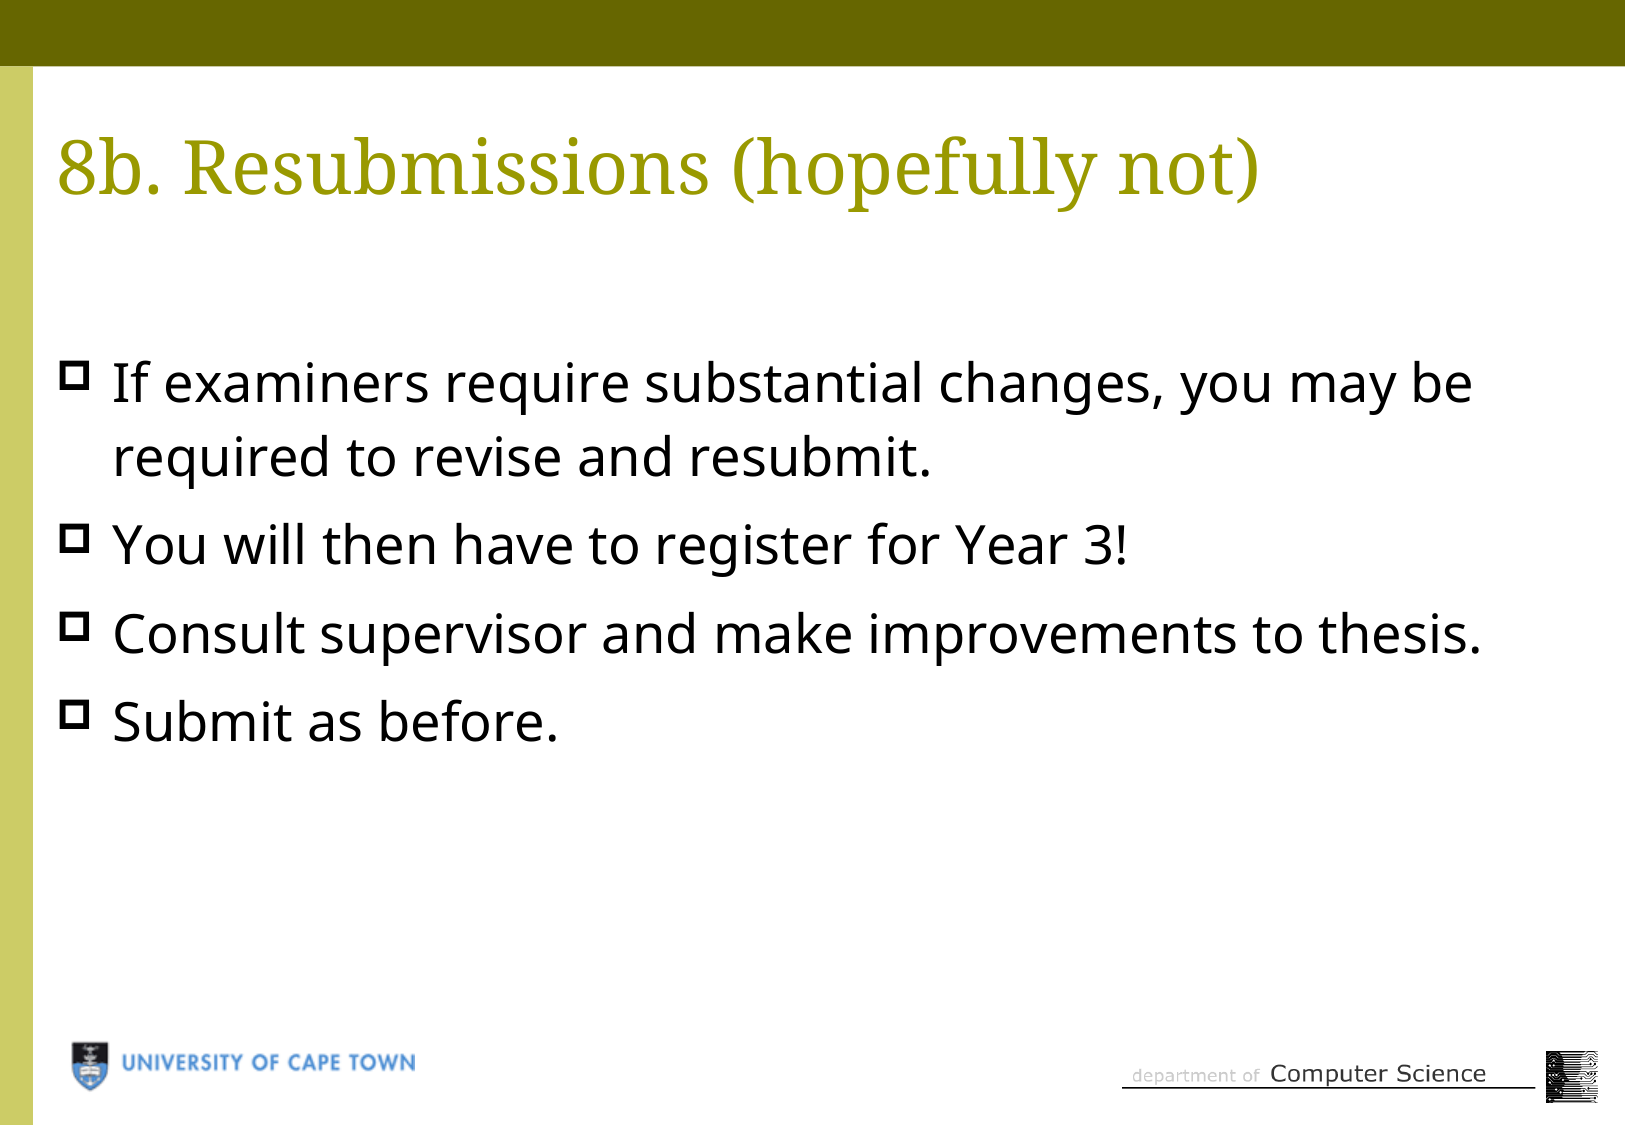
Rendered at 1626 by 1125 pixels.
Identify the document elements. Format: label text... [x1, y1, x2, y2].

list If examiners require substantial changes, you may be required to revise and resubmit. You will then have to register for Year 3! Consult supervisor and make improvements to thesis. Submit as before. [56, 255, 1544, 991]
title 8b. Resubmissions (hopefully not) [56, 109, 1543, 222]
picture [1122, 1044, 1536, 1092]
picture [61, 1024, 415, 1103]
picture [1546, 1051, 1598, 1103]
